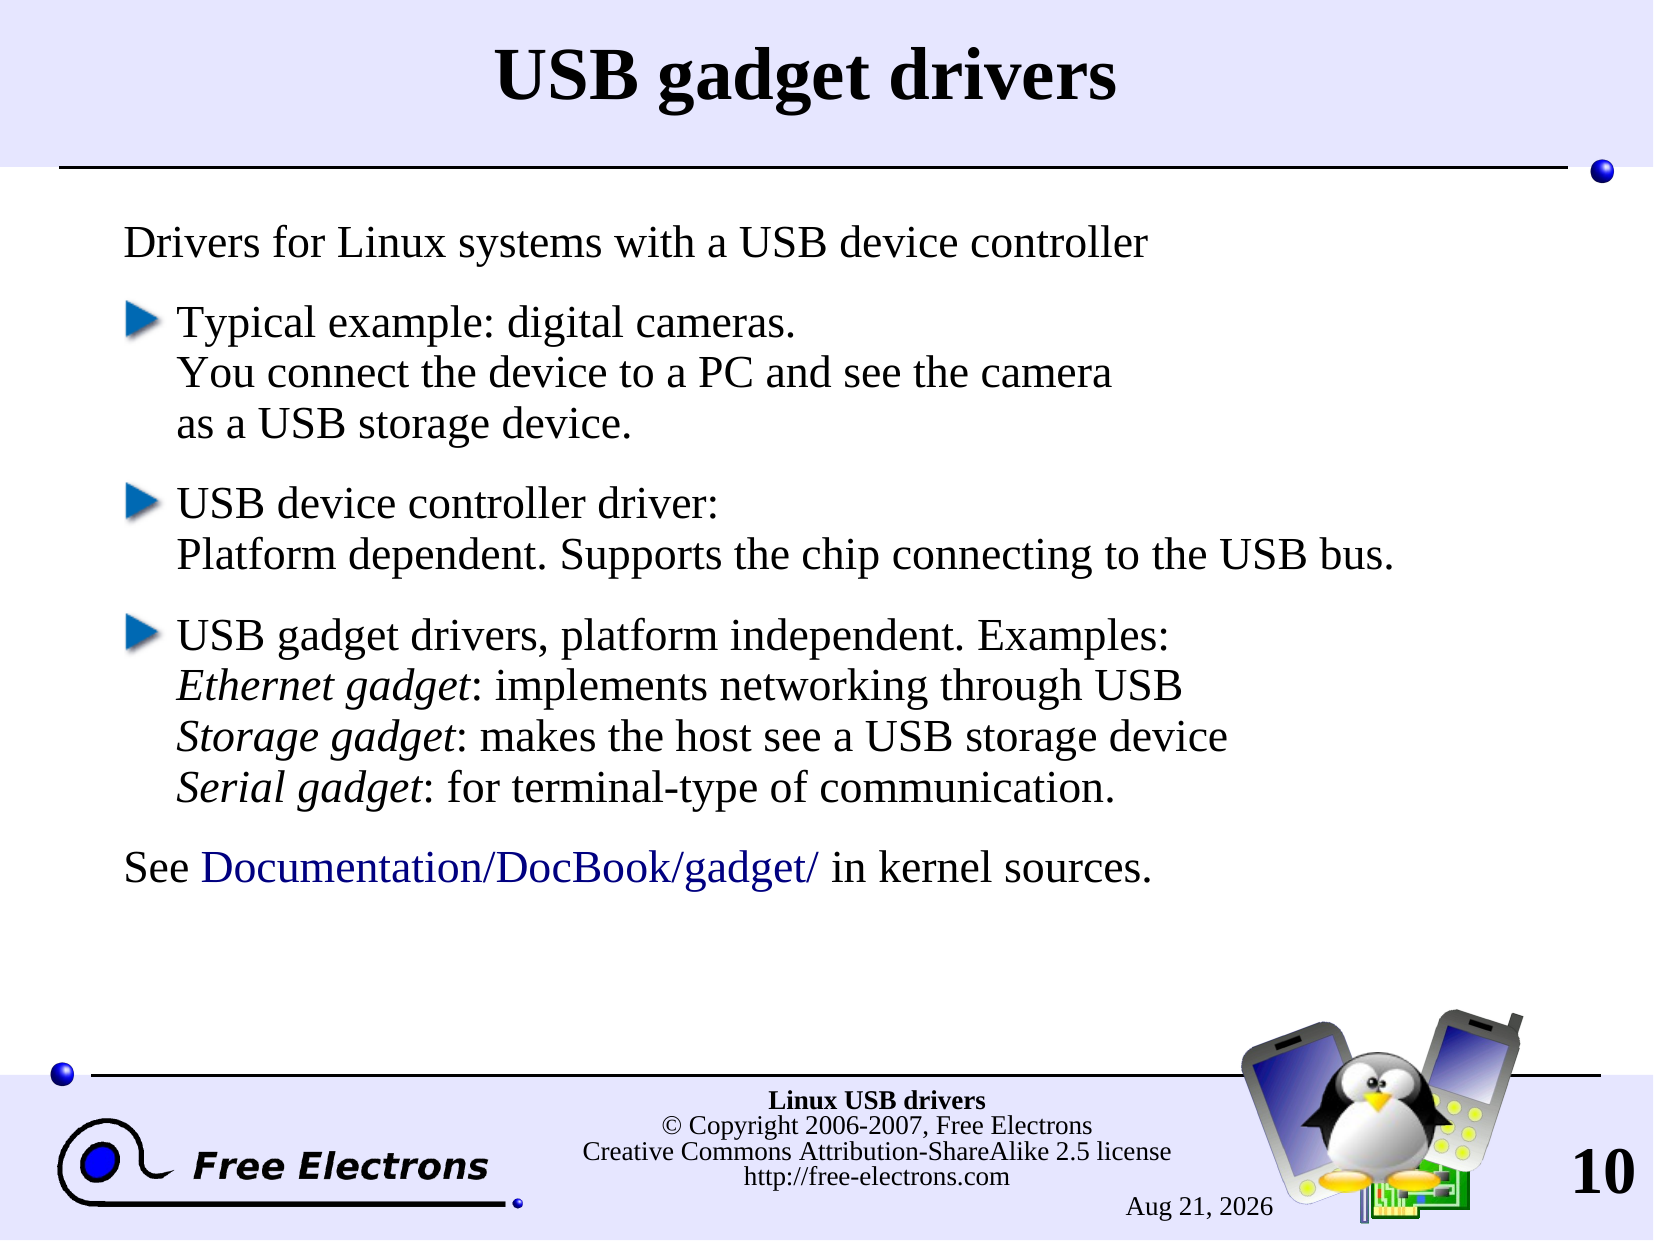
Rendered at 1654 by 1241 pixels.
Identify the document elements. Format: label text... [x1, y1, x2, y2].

title USB gadget drivers [60, 25, 1551, 124]
picture [1231, 1007, 1538, 1241]
picture [50, 1107, 527, 1216]
list Drivers for Linux systems with a USB device controller Typical example: digital cameras. You connect the device to a PC and see the camera as a USB storage device. USB device controller driver: Platform dependent. Supports the chip connecting to the USB bus. USB gadget drivers, platform independent. Examples: Ethernet gadget: implements networking through USB Storage gadget: makes the host see a USB storage device Serial gadget: for terminal-type of communication. See Documentation/DocBook/gadget/ in kernel sources. [105, 216, 1518, 1066]
